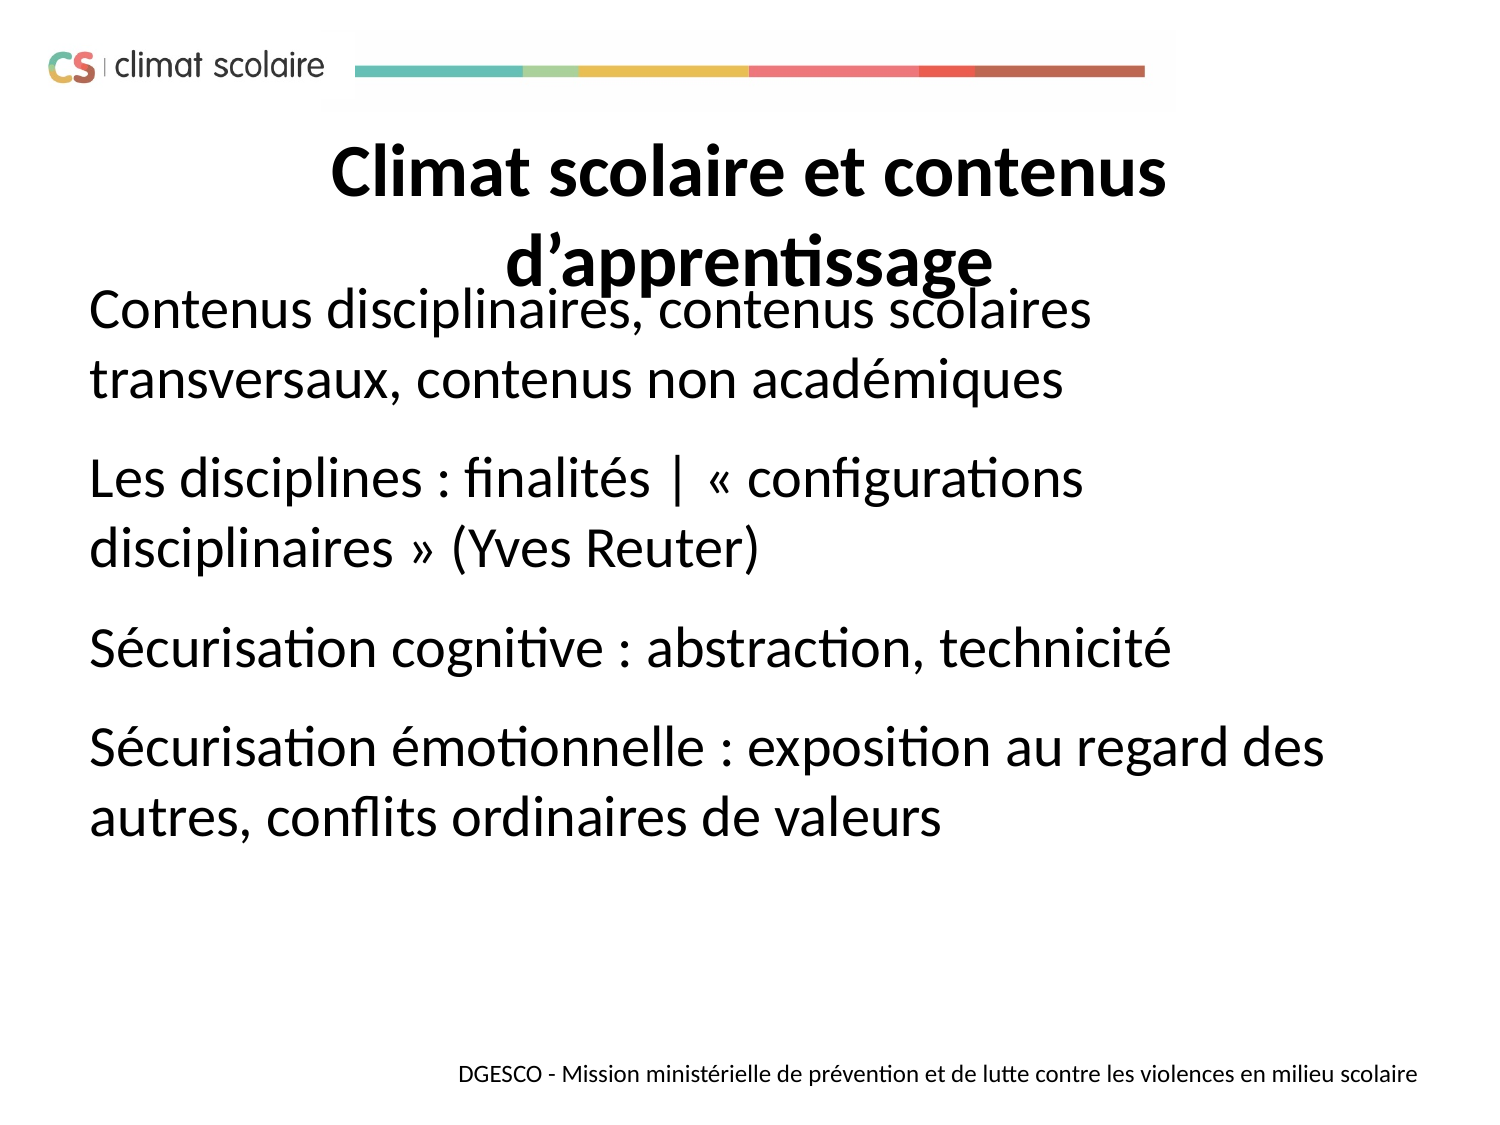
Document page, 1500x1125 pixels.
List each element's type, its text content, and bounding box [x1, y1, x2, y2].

picture [26, 30, 1176, 112]
list Contenus disciplinaires, contenus scolaires transversaux, contenus non académiques Les disciplines : finalités | « configurations disciplinaires » (Yves Reuter) Sécurisation cognitive : abstraction, technicité Sécurisation émotionnelle : exposition au regard des autres, conflits ordinaires de valeurs [75, 262, 1425, 1005]
title Climat scolaire et contenus d’apprentissage [75, 113, 1425, 233]
